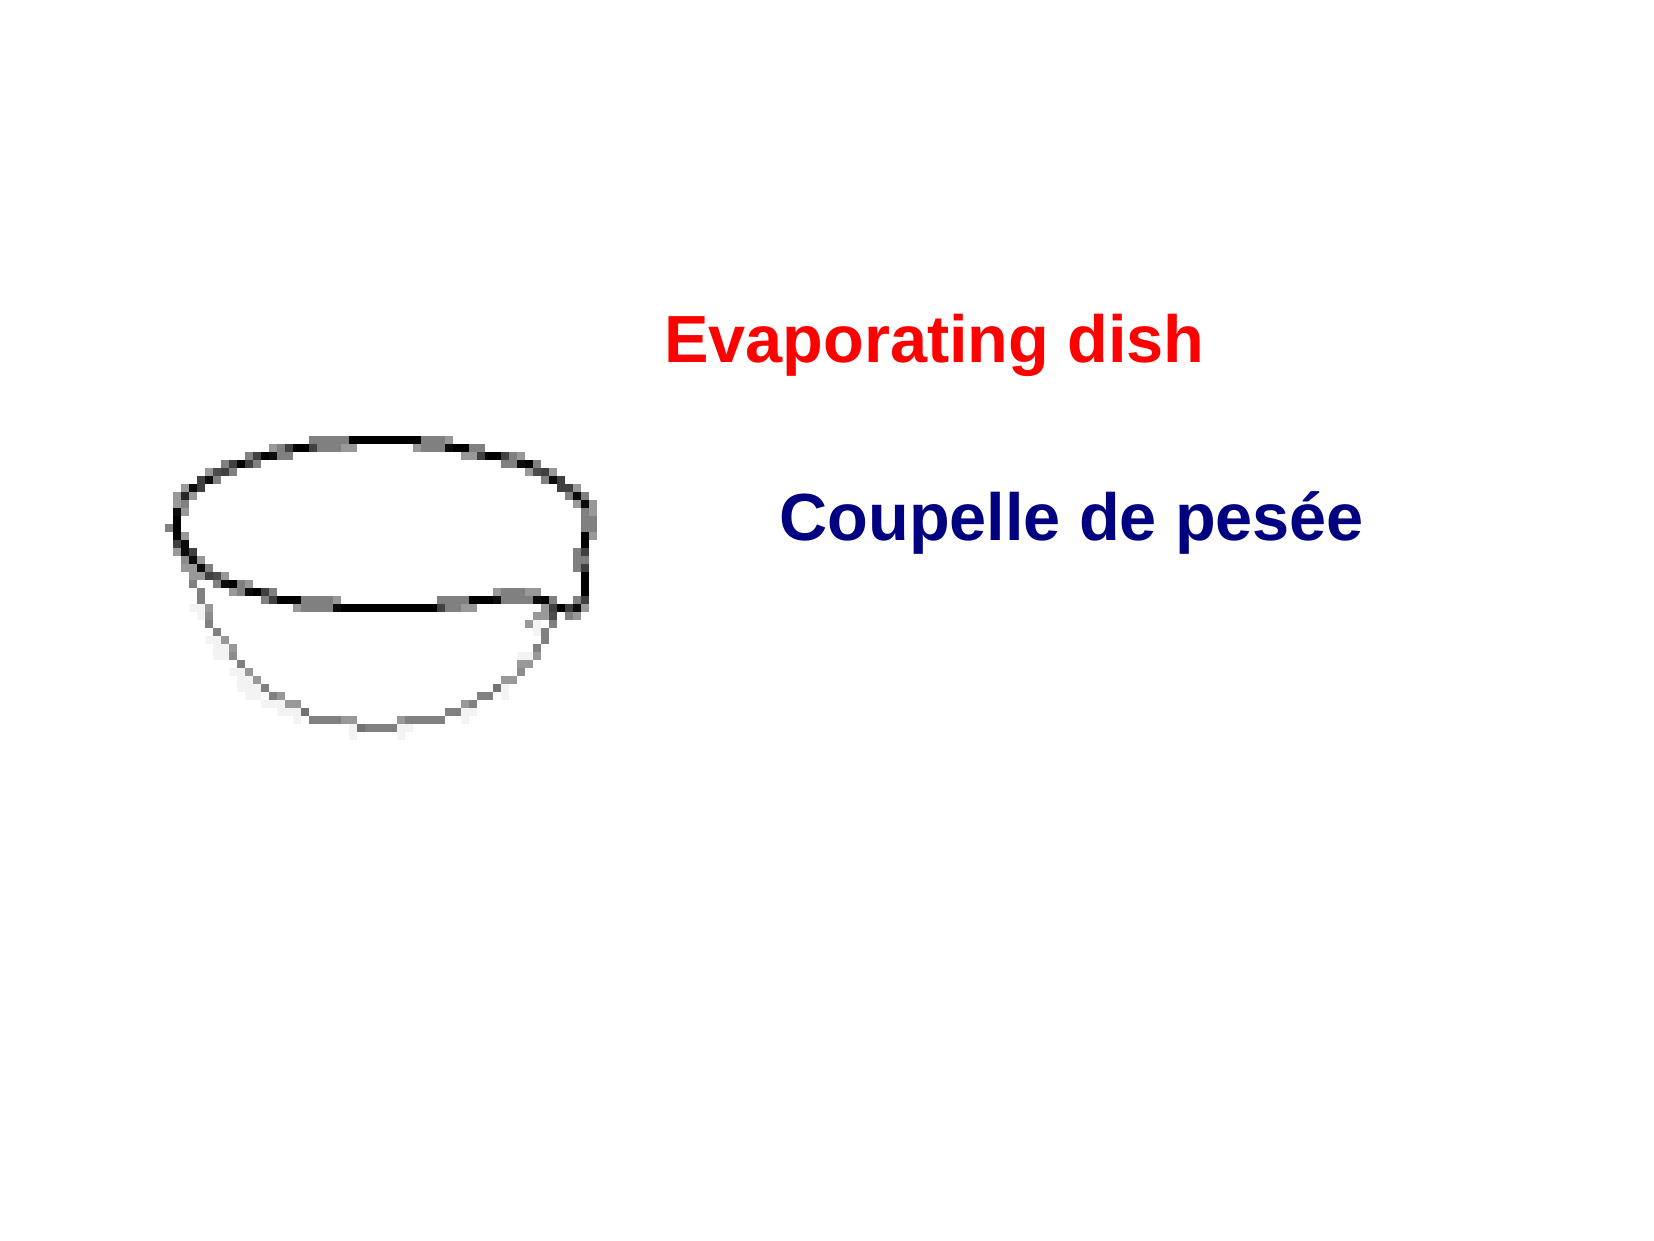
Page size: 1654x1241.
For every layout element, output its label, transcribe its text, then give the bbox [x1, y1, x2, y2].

picture [118, 413, 653, 781]
text_box Coupelle de pesée [764, 472, 1380, 563]
text_box Evaporating dish [649, 294, 1536, 384]
